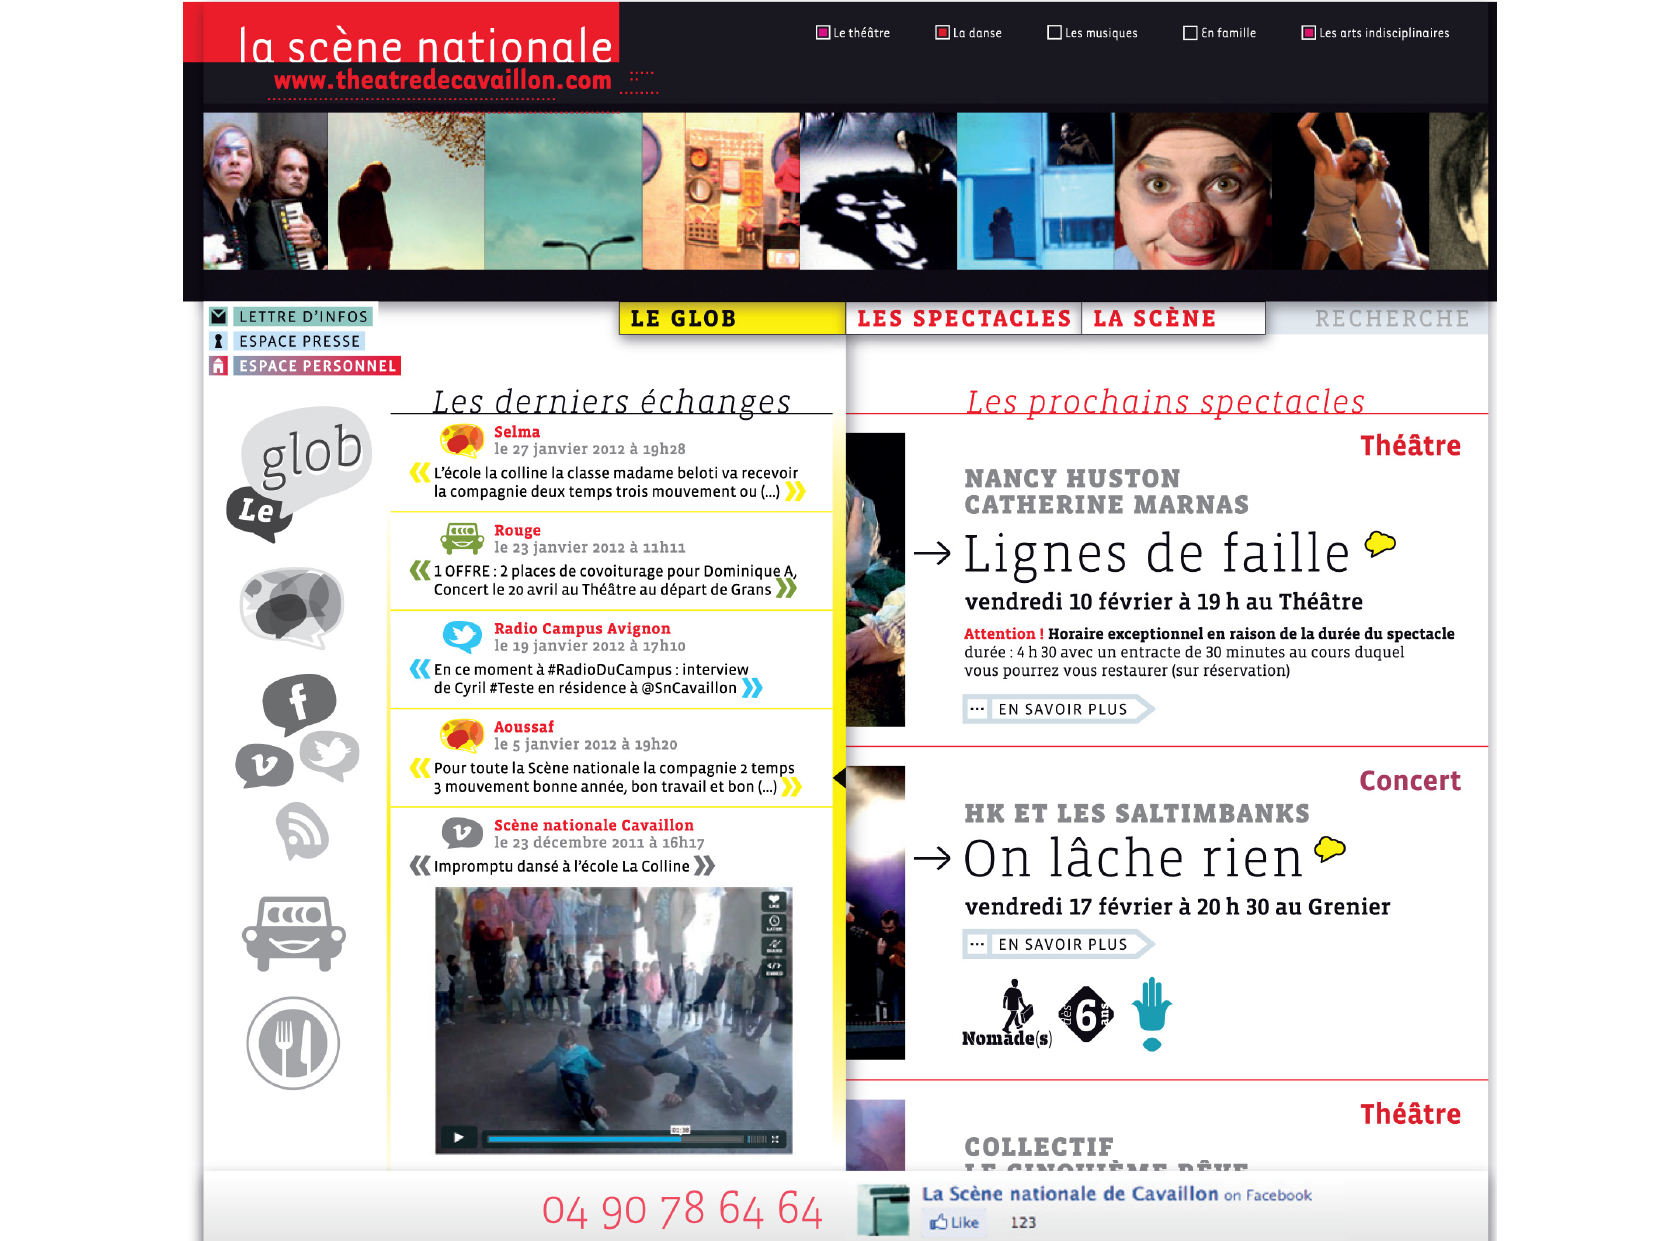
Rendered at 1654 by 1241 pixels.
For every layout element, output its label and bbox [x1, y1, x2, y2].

picture [183, 0, 1497, 1241]
